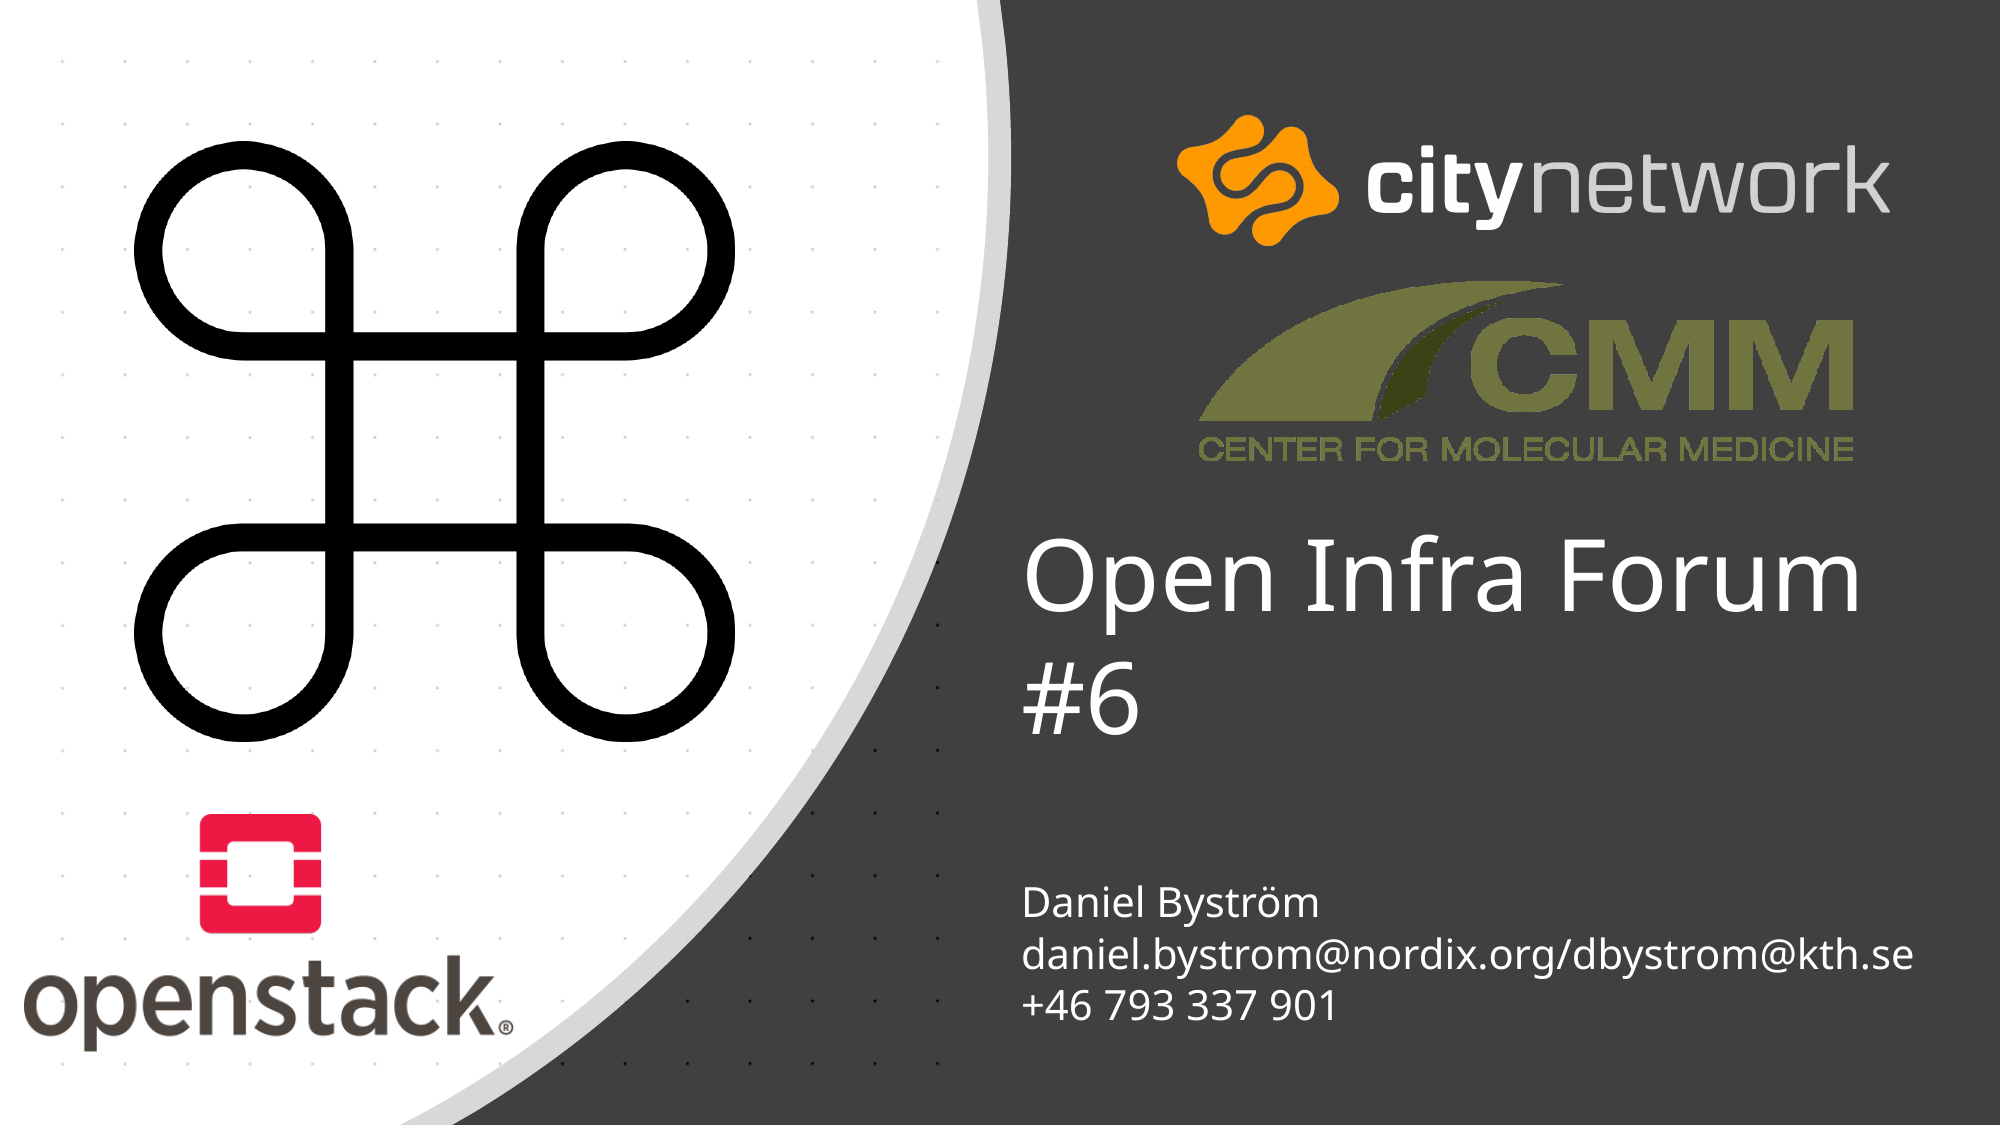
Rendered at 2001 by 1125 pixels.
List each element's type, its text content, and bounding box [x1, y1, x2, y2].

text_box Daniel Byström daniel.bystrom@nordix.org/dbystrom@kth.se +46 793 337 901 [1006, 820, 1985, 1087]
text_box Open Infra Forum #6 [1006, 292, 1985, 767]
picture [134, 141, 735, 742]
picture [454, 441, 976, 1125]
picture [24, 814, 514, 1052]
text_box [0, 0, 2000, 1125]
picture [1177, 115, 1890, 246]
picture [1199, 281, 1853, 461]
